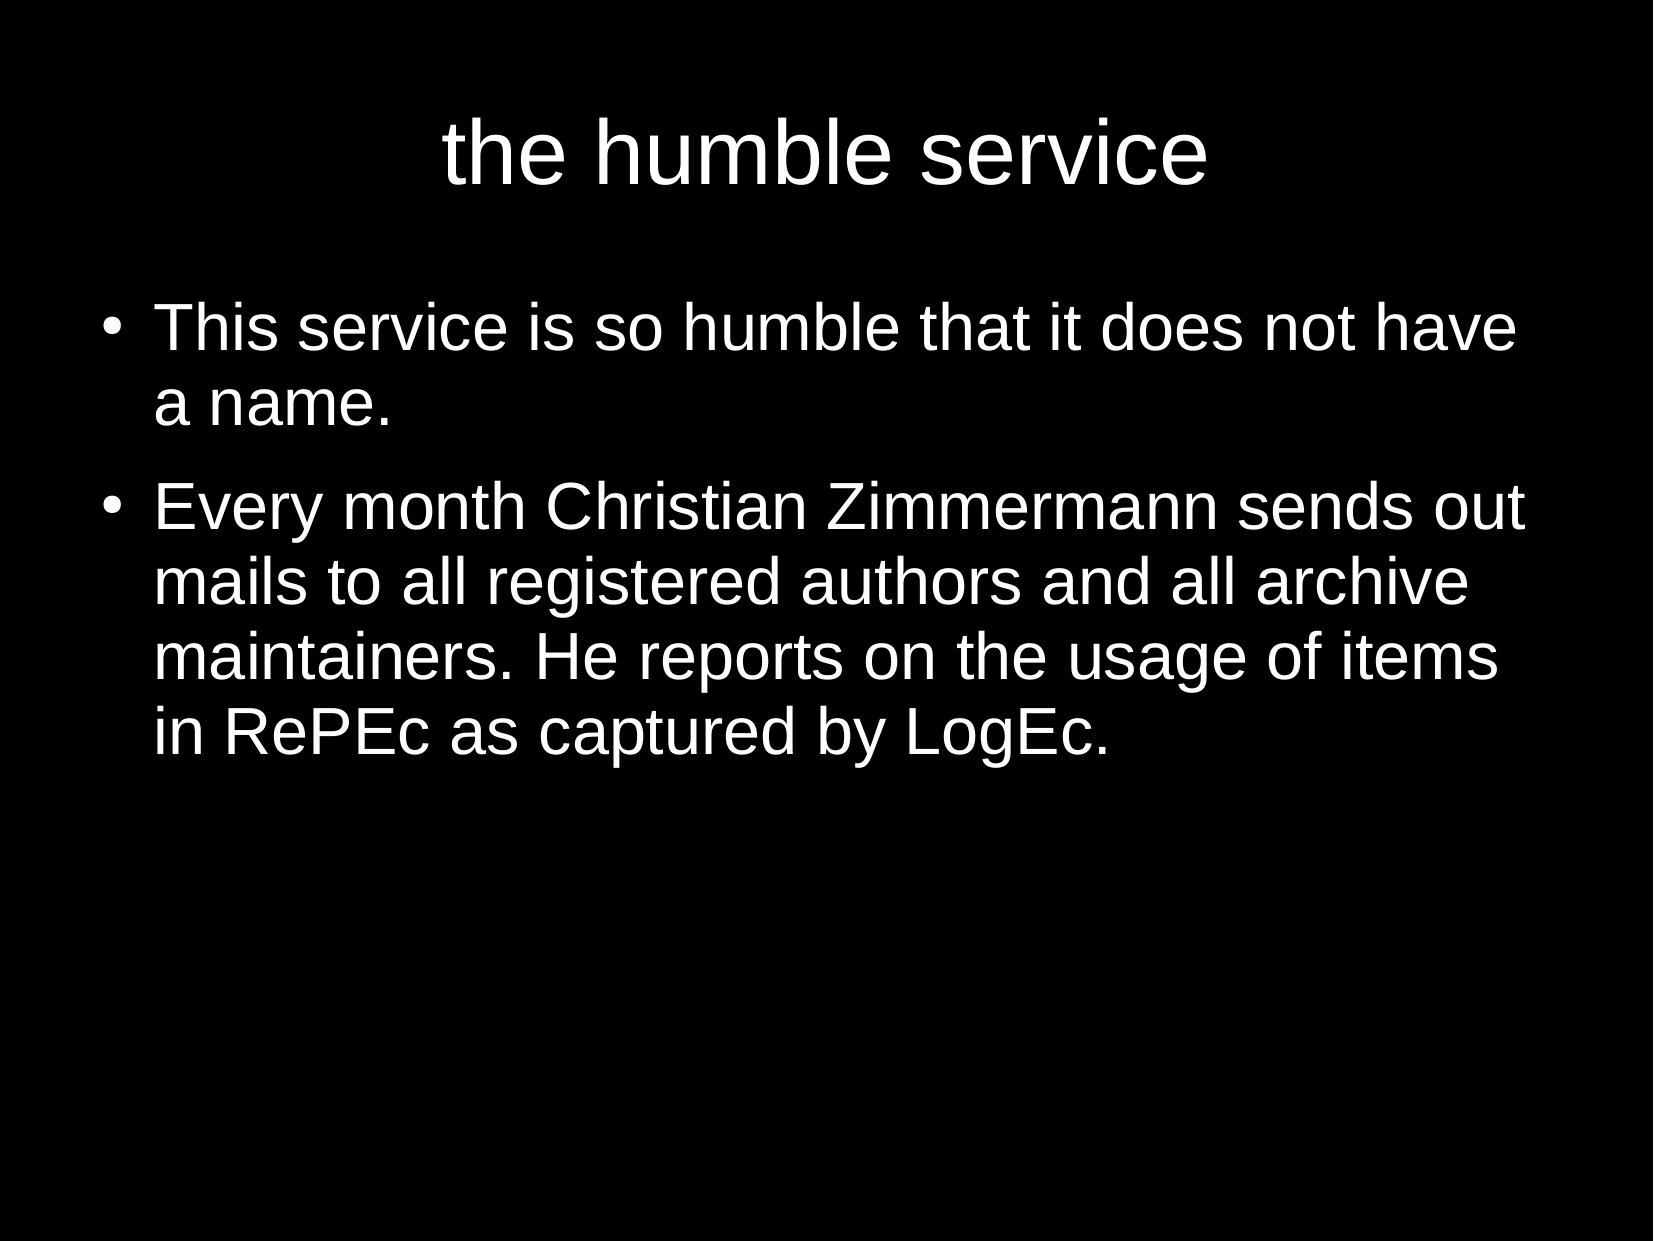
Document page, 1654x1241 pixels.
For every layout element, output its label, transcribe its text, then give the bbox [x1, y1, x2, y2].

list This service is so humble that it does not have a name. Every month Christian Zimmermann sends out mails to all registered authors and all archive maintainers. He reports on the usage of items in RePEc as captured by LogEc. [82, 290, 1571, 1109]
title the humble service [82, 56, 1571, 250]
